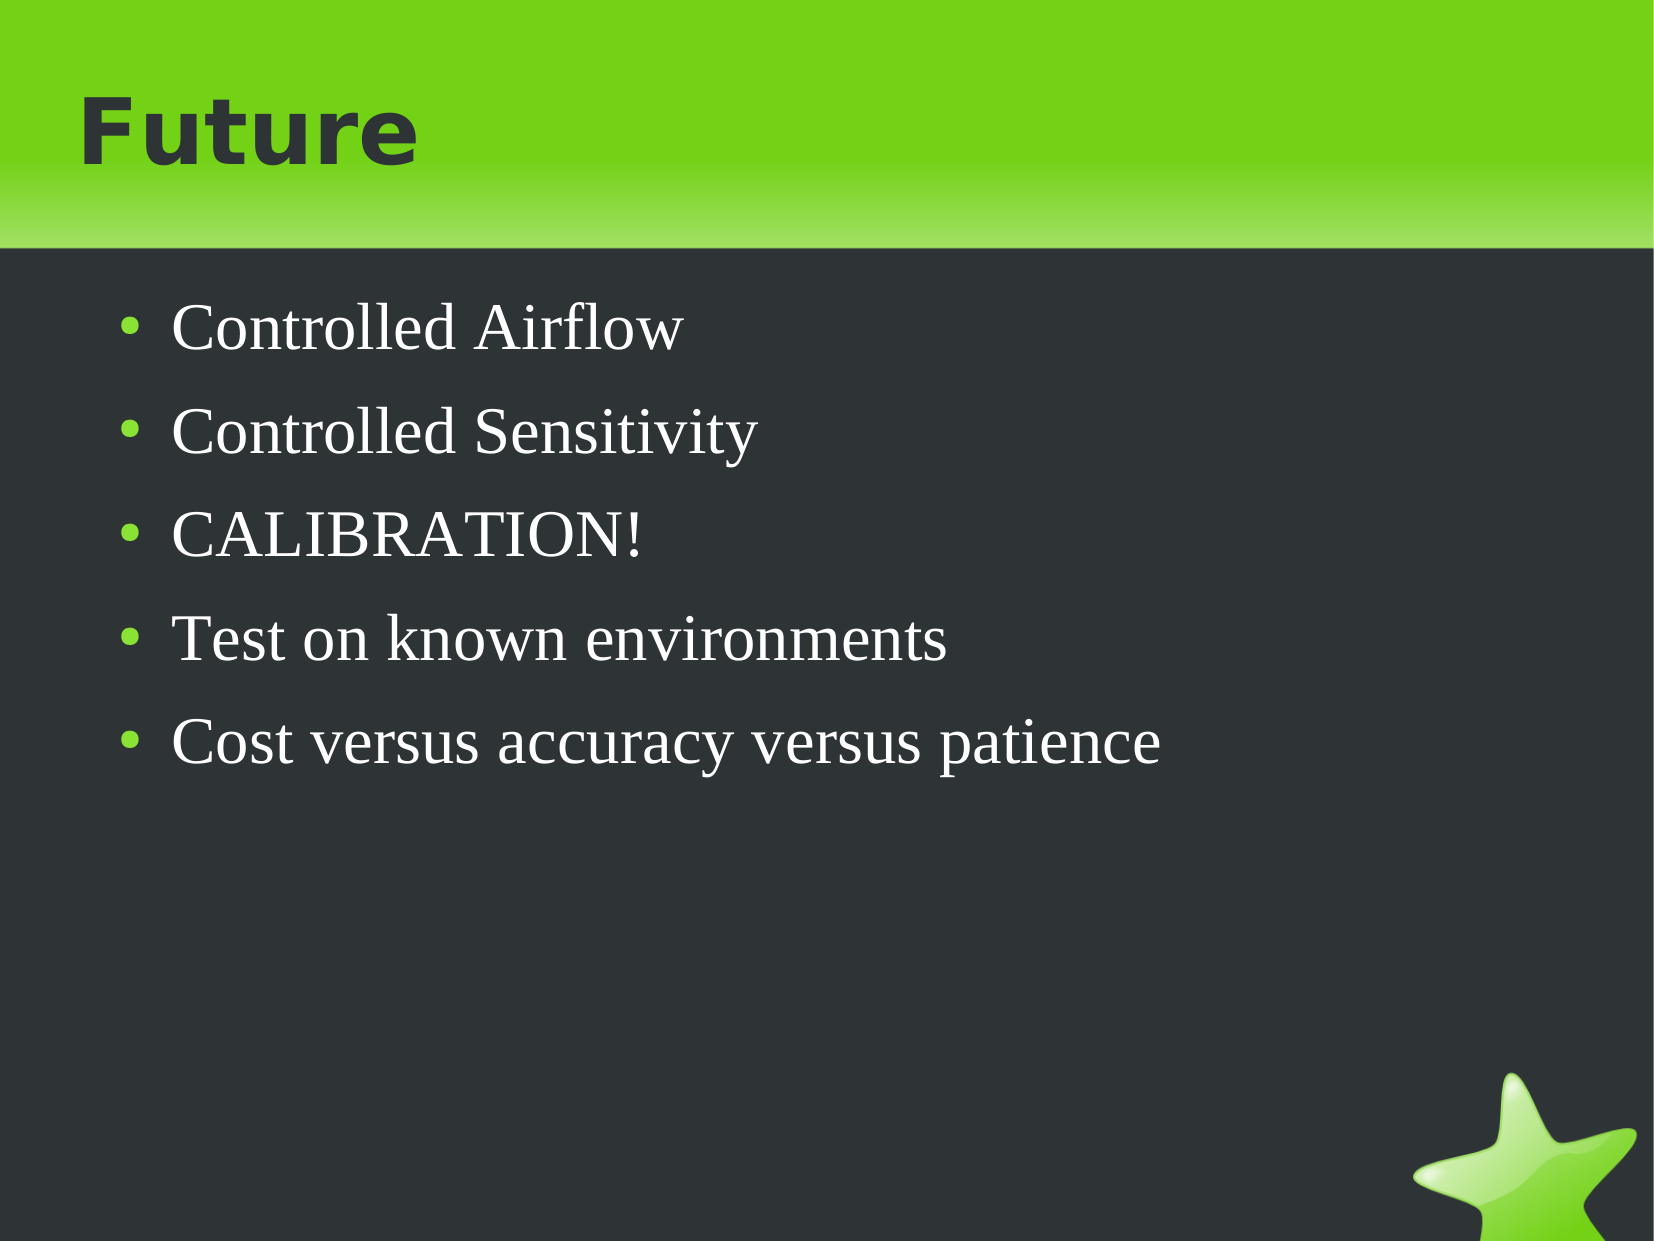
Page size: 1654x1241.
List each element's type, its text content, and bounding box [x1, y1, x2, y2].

list Controlled Airflow Controlled Sensitivity CALIBRATION! Test on known environments Cost versus accuracy versus patience [82, 290, 1571, 1094]
picture [0, 0, 1654, 1241]
title Future [76, 29, 1565, 237]
